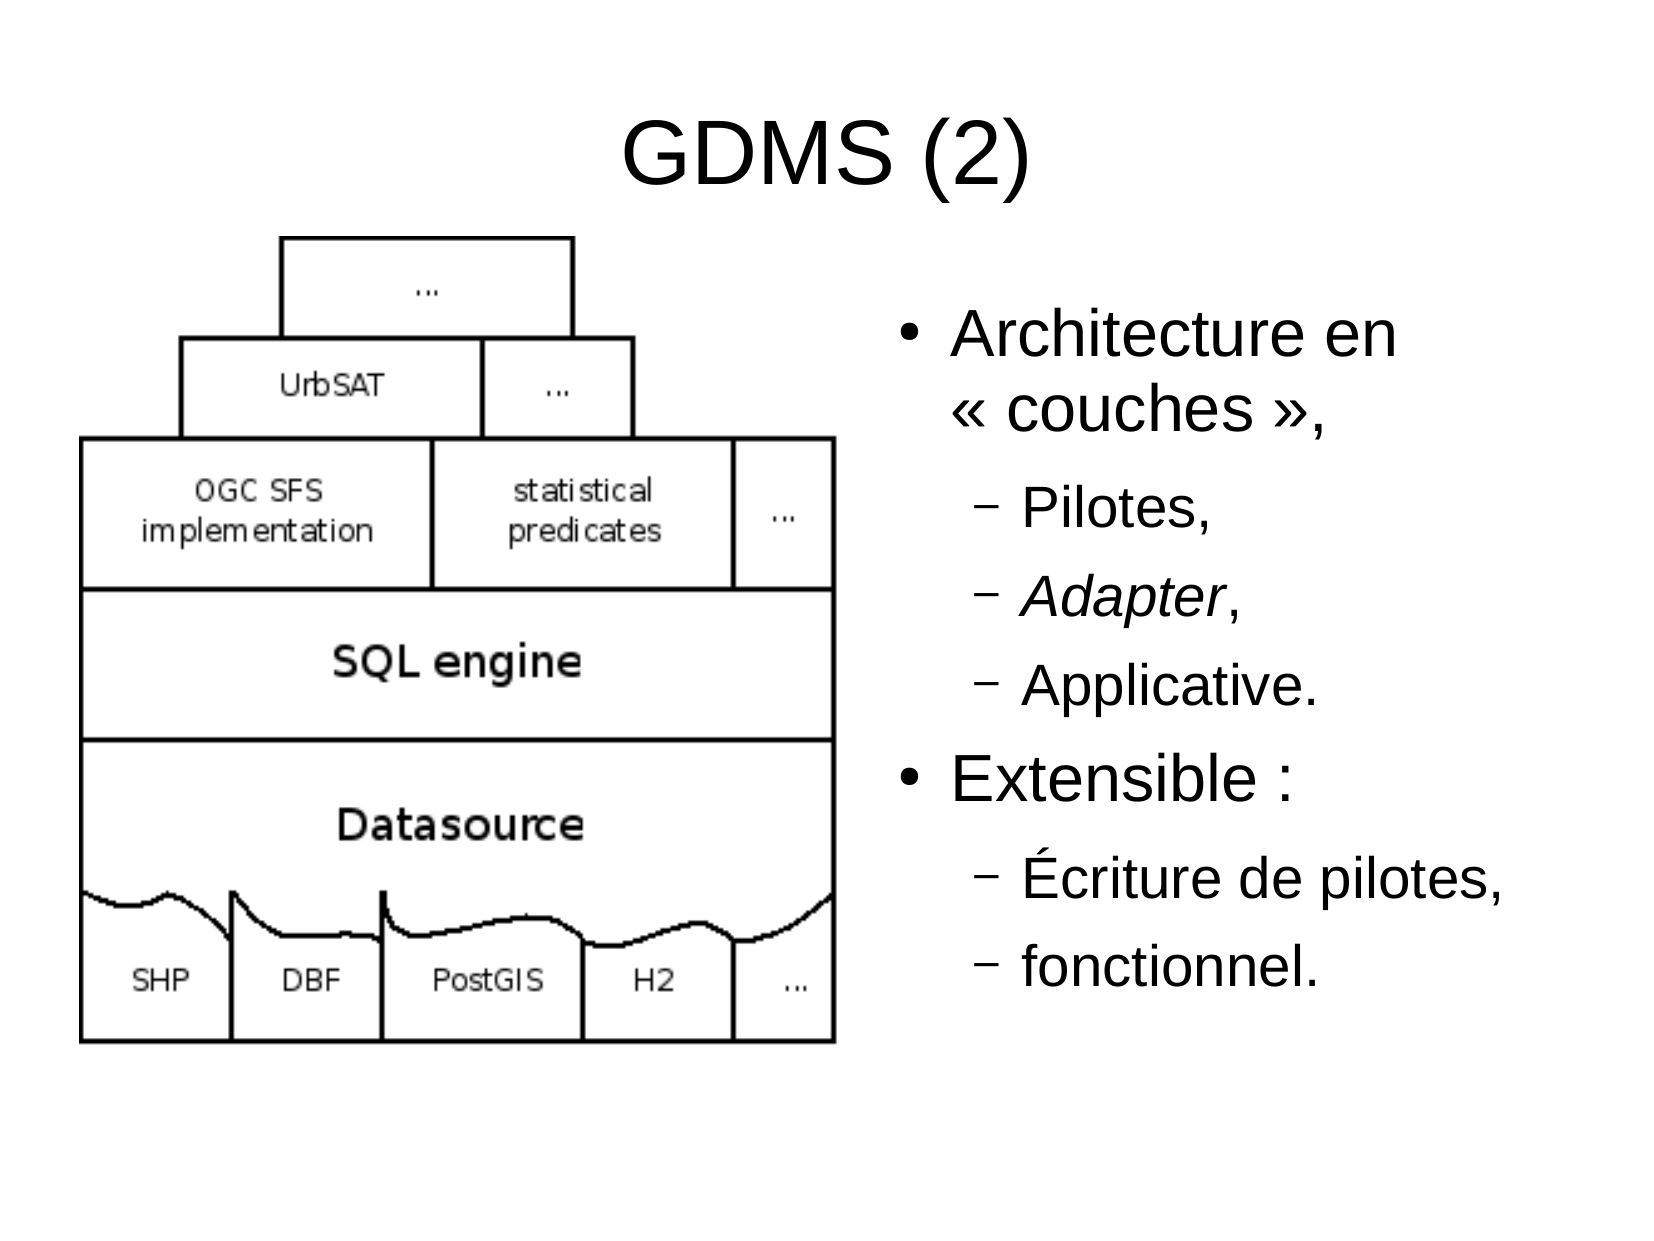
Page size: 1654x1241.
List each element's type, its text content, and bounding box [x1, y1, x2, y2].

picture [79, 236, 847, 1048]
list Architecture en « couches », Pilotes, Adapter, Applicative. Extensible : Écriture de pilotes, fonctionnel. [879, 296, 1624, 1100]
title GDMS (2) [82, 56, 1571, 250]
